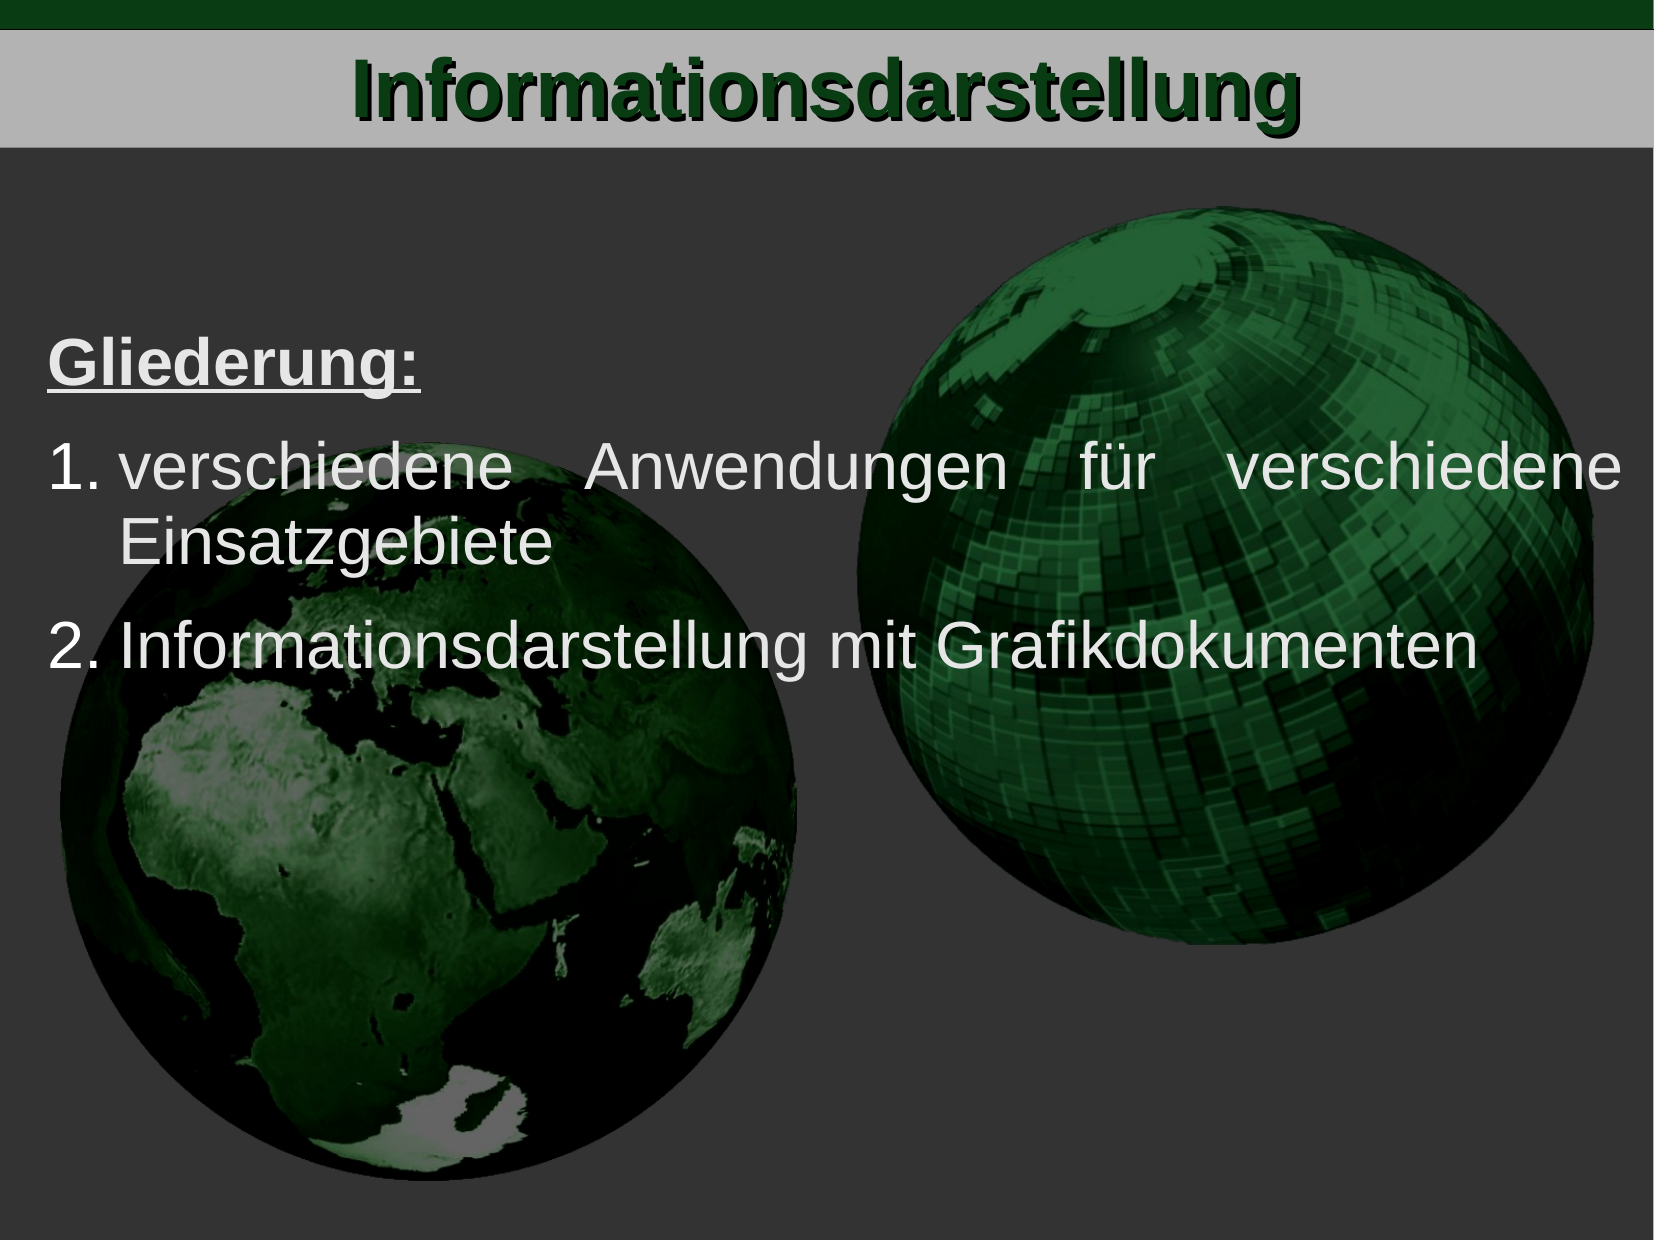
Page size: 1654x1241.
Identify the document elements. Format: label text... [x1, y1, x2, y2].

picture [856, 206, 1595, 324]
title Informationsdarstellung [29, 29, 1625, 148]
list Gliederung: verschiedene Anwendungen für verschiedene Einsatzgebiete Informationsdarstellung mit Grafikdokumenten [29, 324, 1625, 1196]
